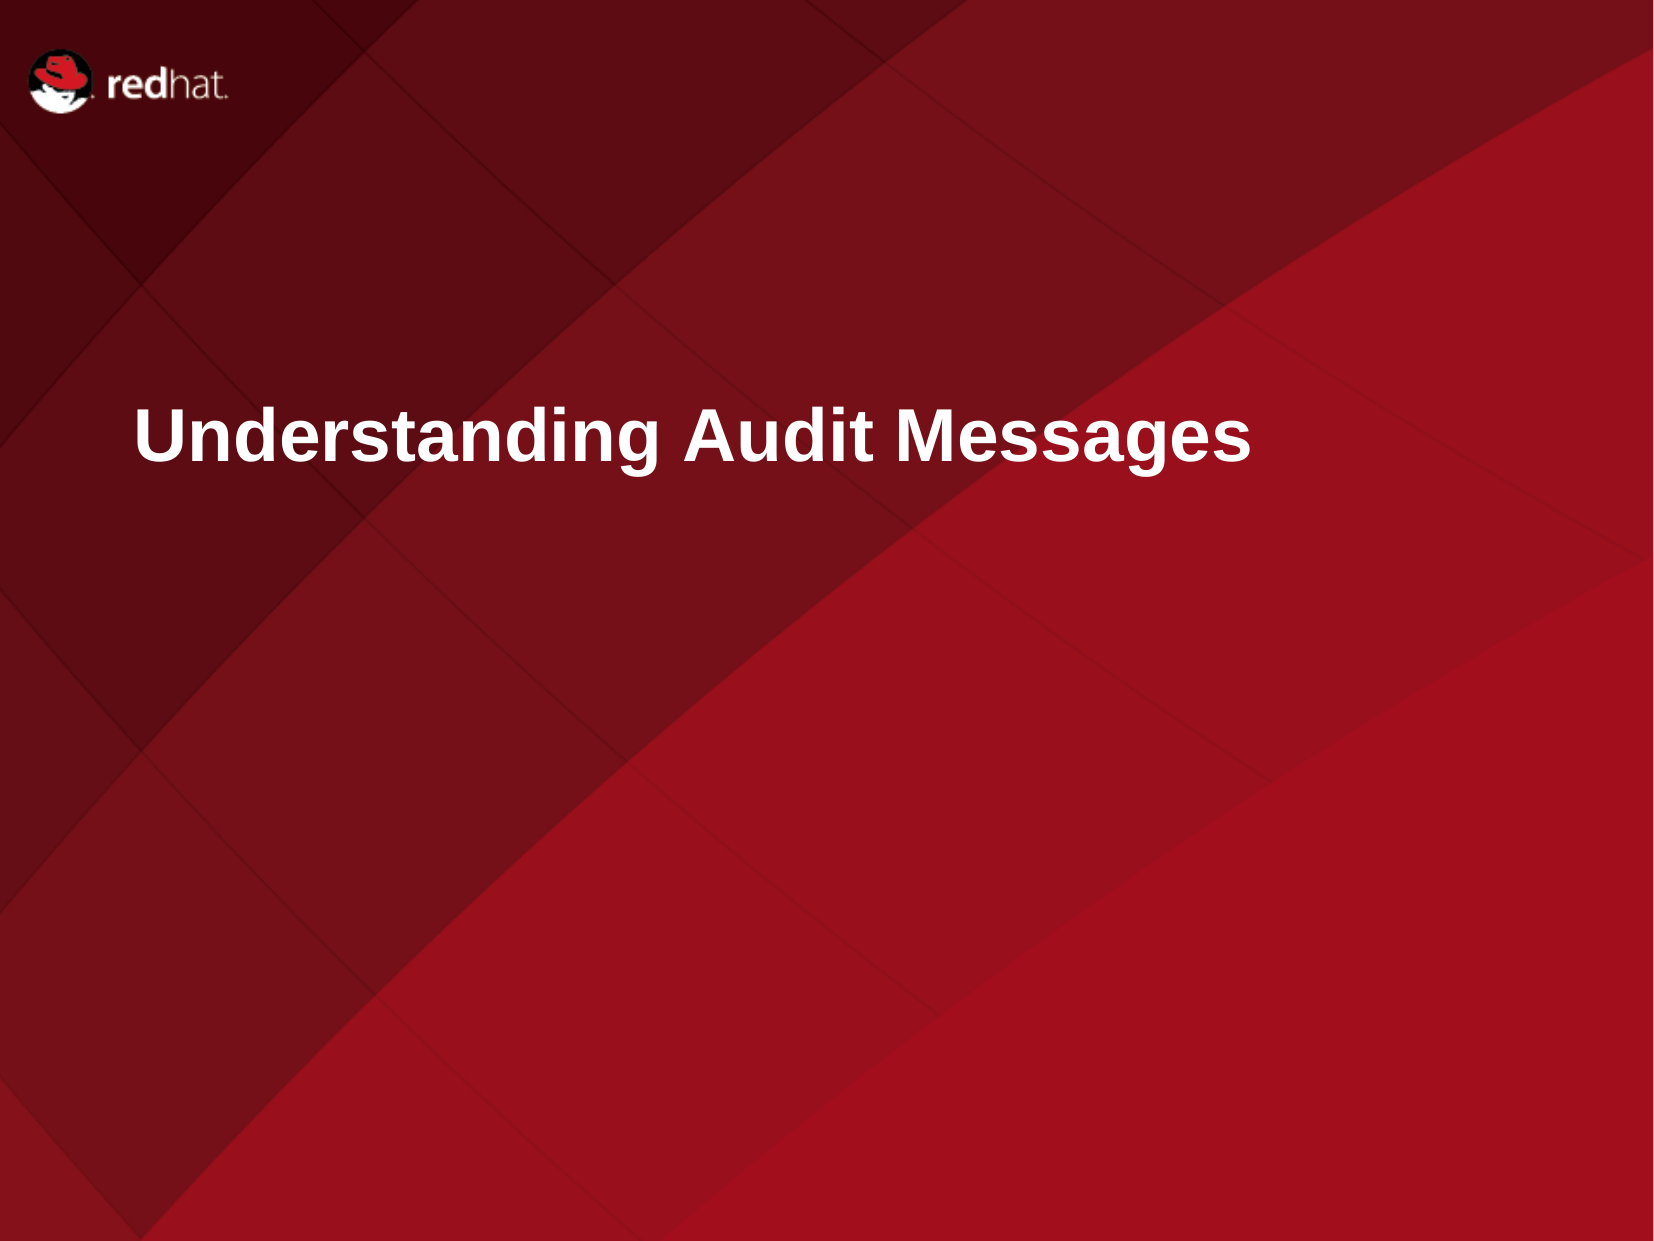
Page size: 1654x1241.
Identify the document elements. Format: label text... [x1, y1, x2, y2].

text_box Understanding Audit Messages [133, 225, 1560, 887]
picture [0, 0, 1654, 1241]
